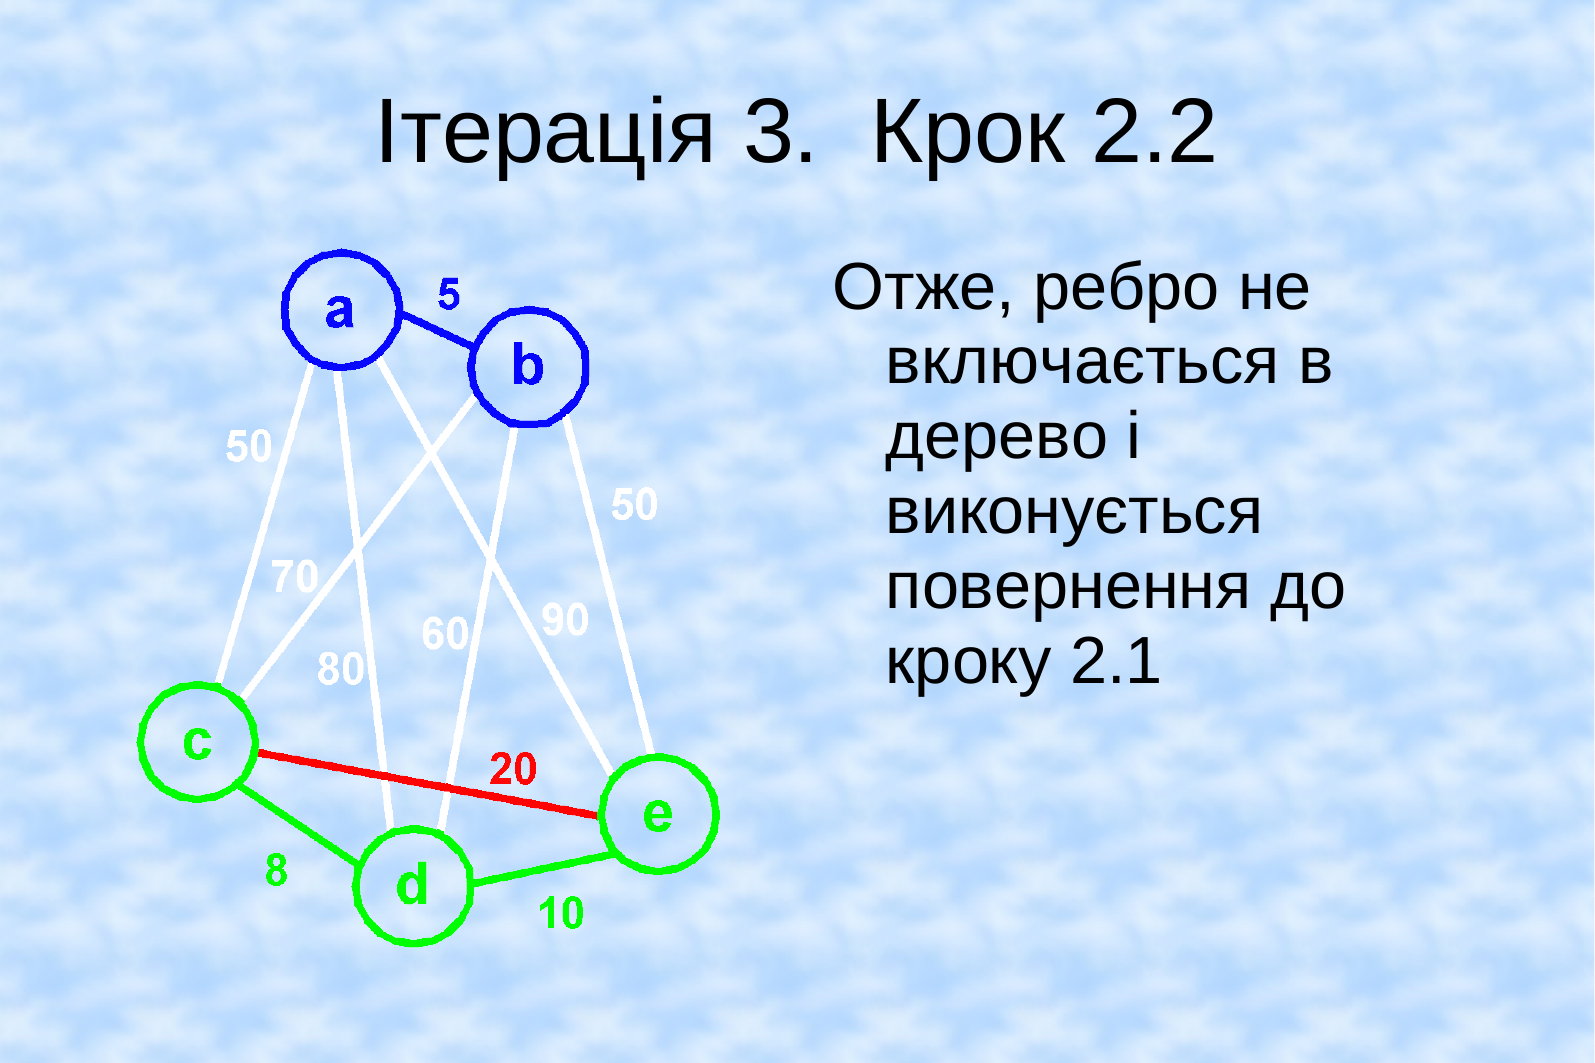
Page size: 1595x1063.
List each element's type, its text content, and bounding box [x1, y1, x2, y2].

picture [0, 0, 1595, 1063]
list Отже, ребро не включається в дерево і виконується повернення до кроку 2.1 [814, 248, 1516, 951]
title Ітерація 3. Крок 2.2 [79, 42, 1515, 220]
